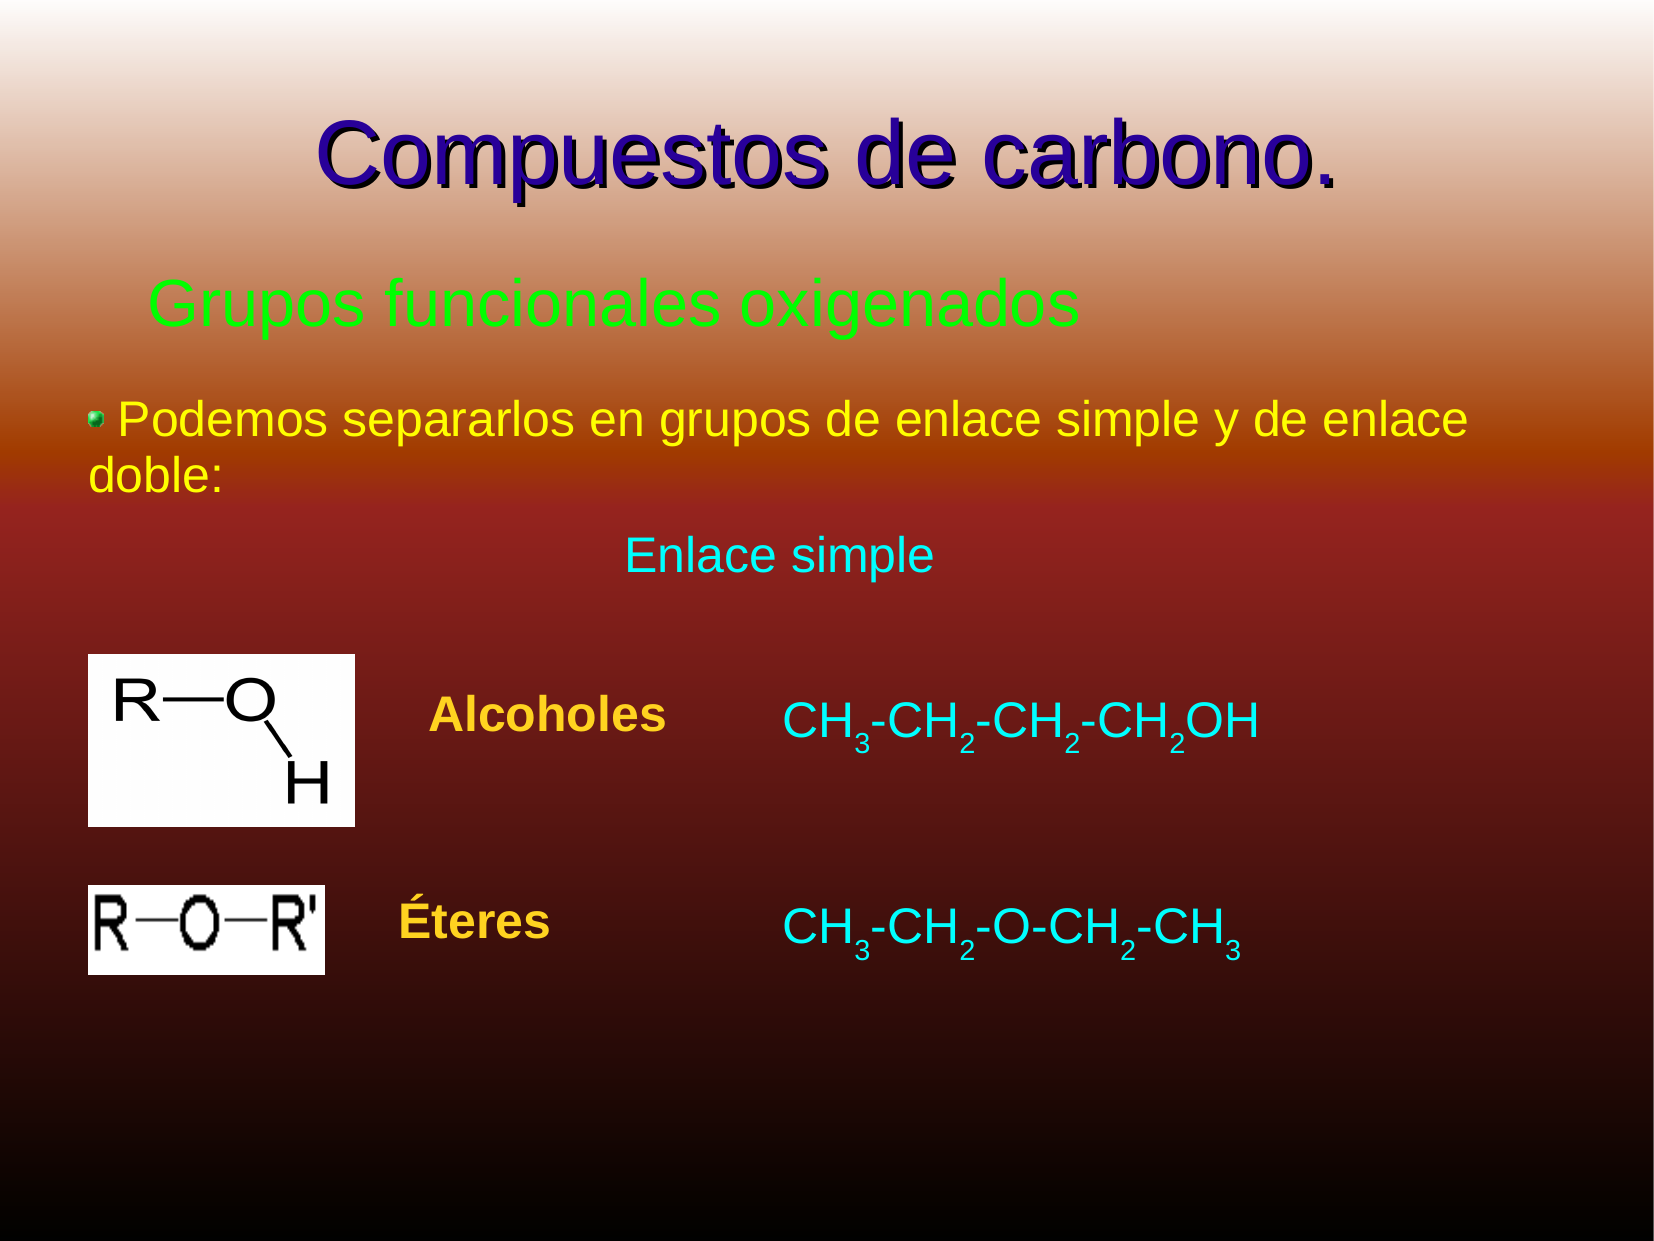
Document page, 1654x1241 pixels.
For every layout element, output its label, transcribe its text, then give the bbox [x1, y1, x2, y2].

text_box CH3-CH2-O-CH2-CH3 [767, 891, 1359, 975]
text_box Enlace simple [609, 519, 1123, 592]
picture [0, 0, 1654, 1241]
text_box CH3-CH2-CH2-CH2OH [767, 684, 1359, 768]
title Compuestos de carbono. [82, 49, 1571, 257]
text_box Alcoholes [413, 679, 1063, 752]
text_box Podemos separarlos en grupos de enlace simple y de enlace doble: [73, 383, 1595, 513]
list Grupos funcionales oxigenados [76, 265, 1182, 355]
text_box Éteres [383, 885, 621, 958]
